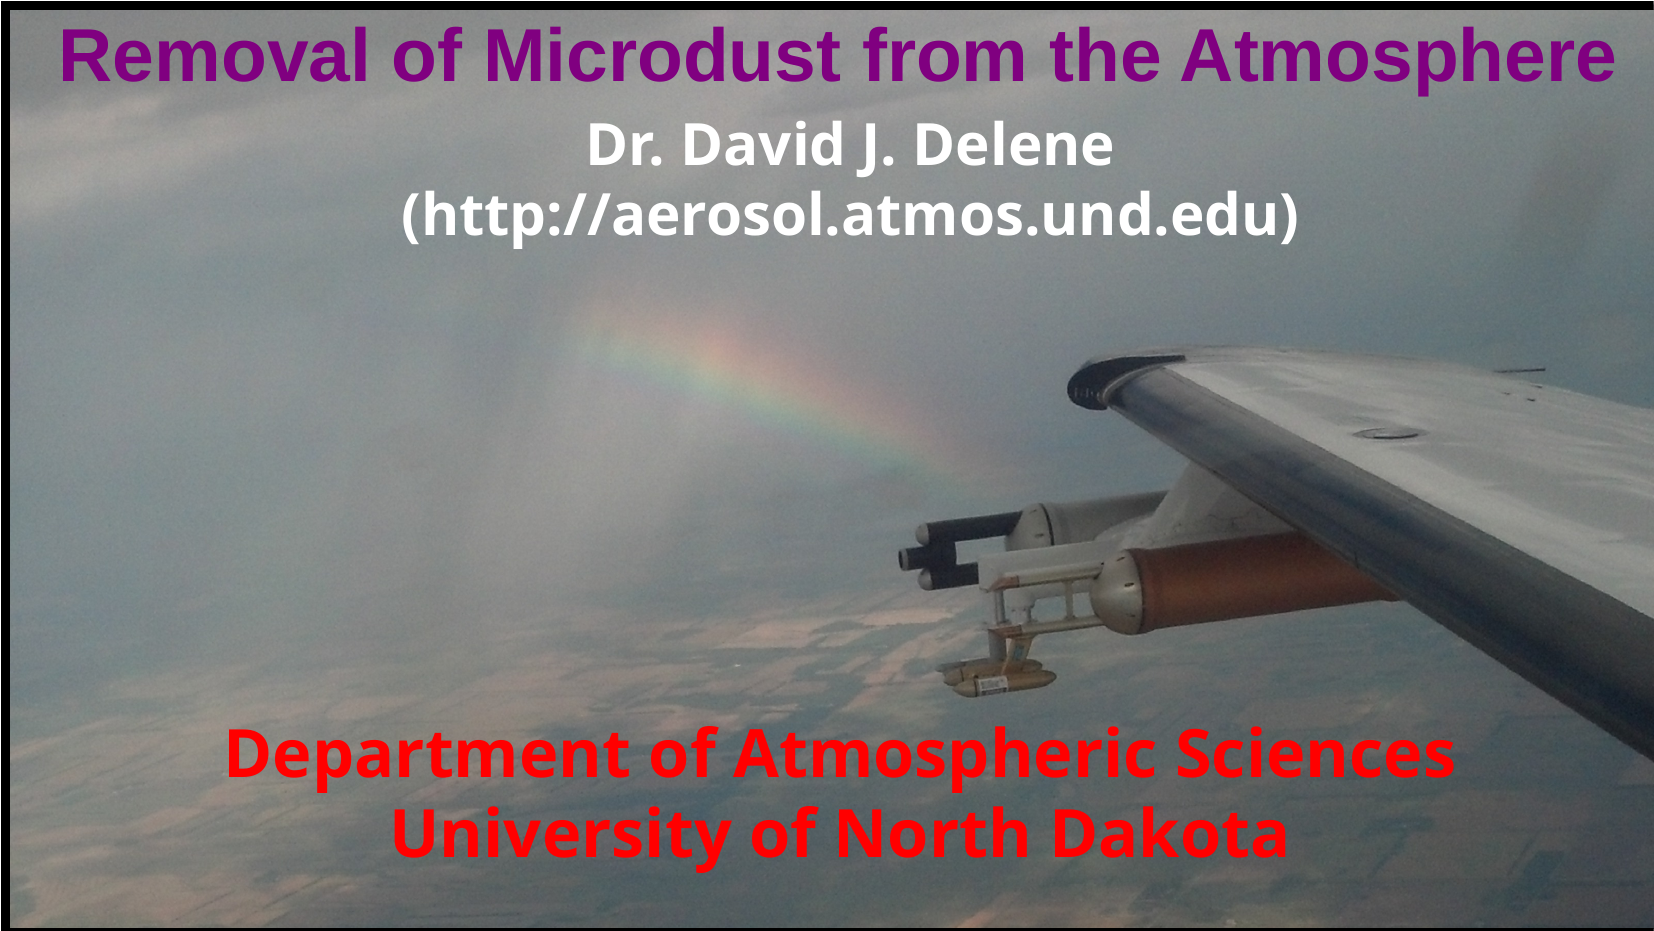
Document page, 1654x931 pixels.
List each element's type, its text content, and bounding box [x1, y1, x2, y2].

picture [9, 175, 1654, 703]
text_box Department of Atmospheric Sciences University of North Dakota [0, 703, 1654, 881]
text_box Dr. David J. Delene (http://aerosol.atmos.und.edu) [0, 99, 1654, 175]
picture [9, 881, 1654, 929]
text_box Removal of Microdust from the Atmosphere [11, 6, 1654, 107]
